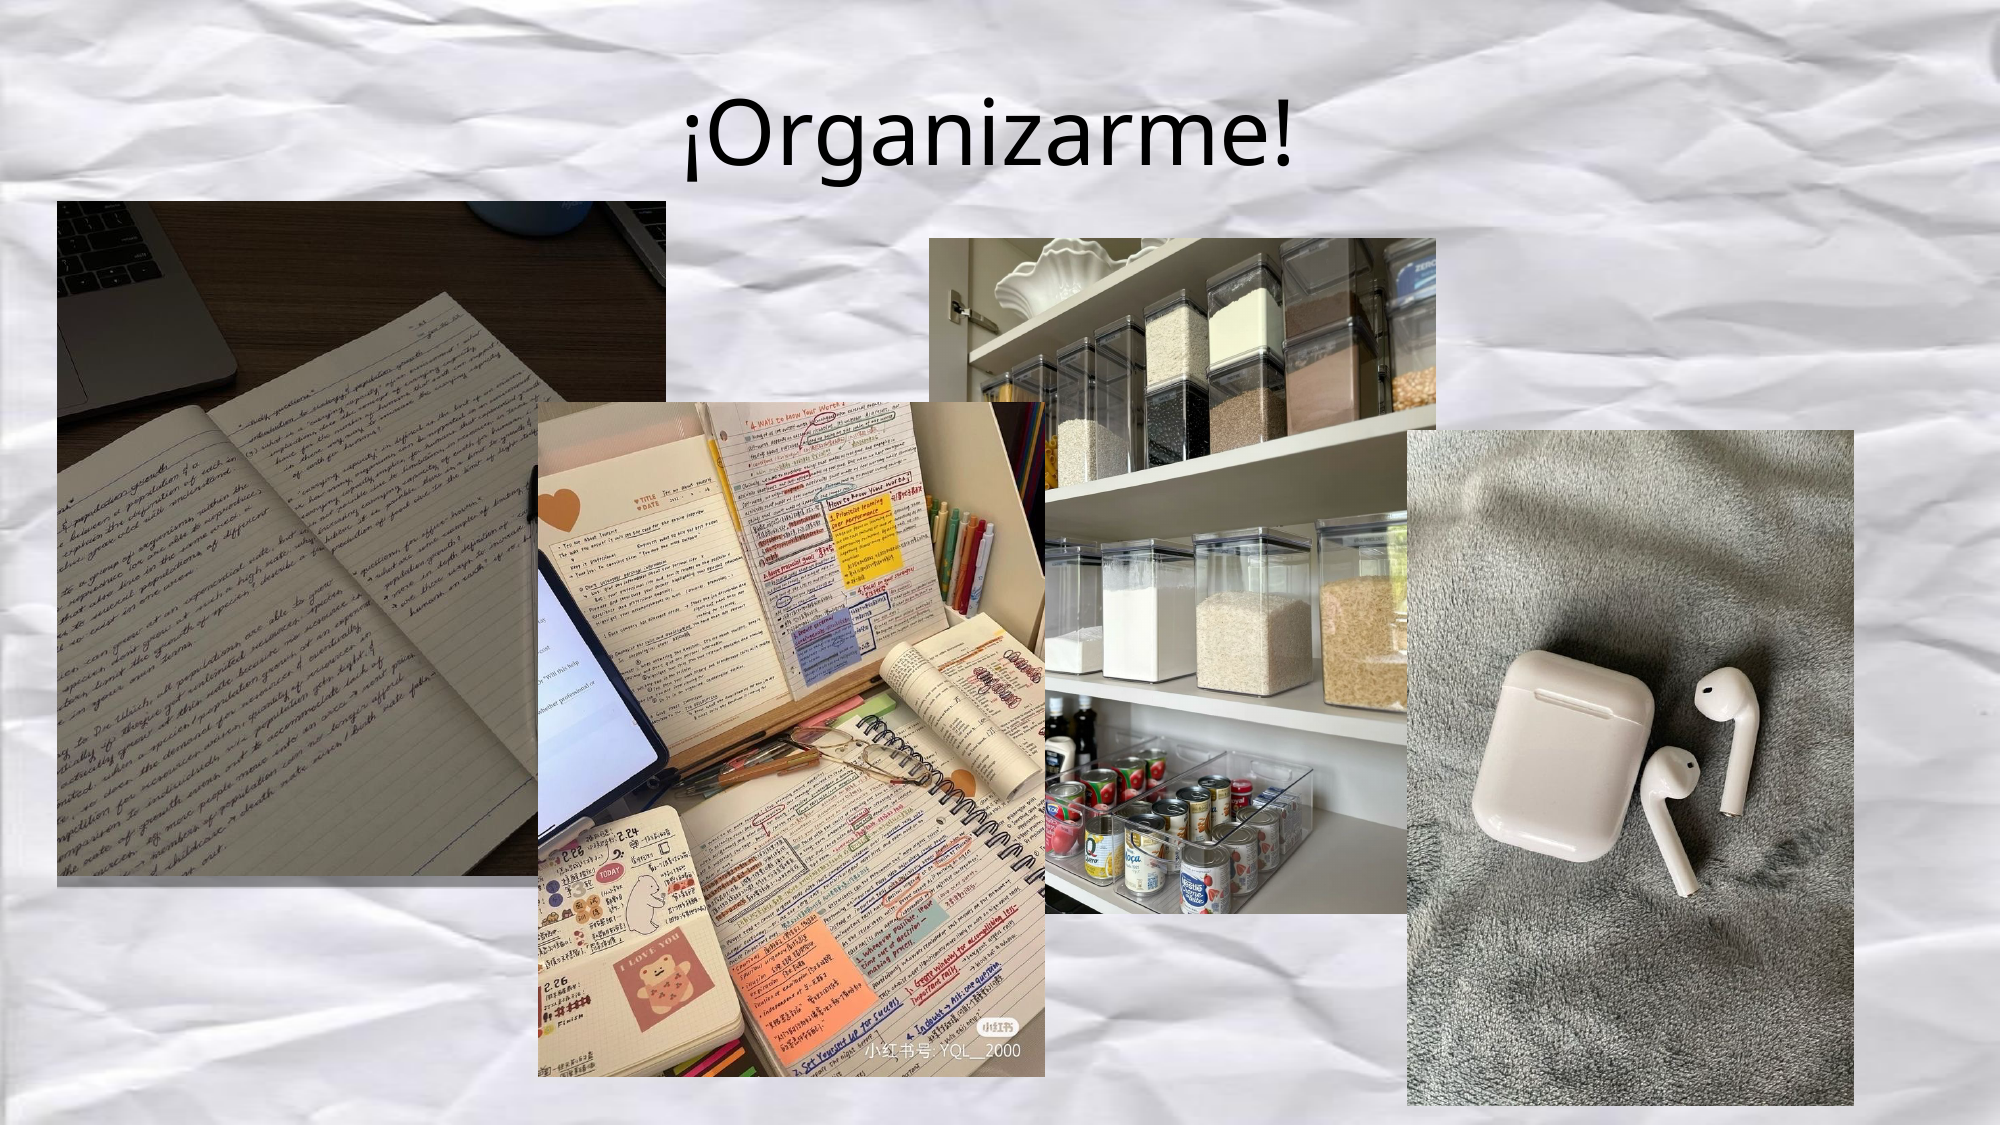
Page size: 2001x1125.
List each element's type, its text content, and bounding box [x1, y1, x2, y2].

picture [0, 0, 2000, 1125]
text_box ¡Organizarme! [665, 27, 2000, 245]
